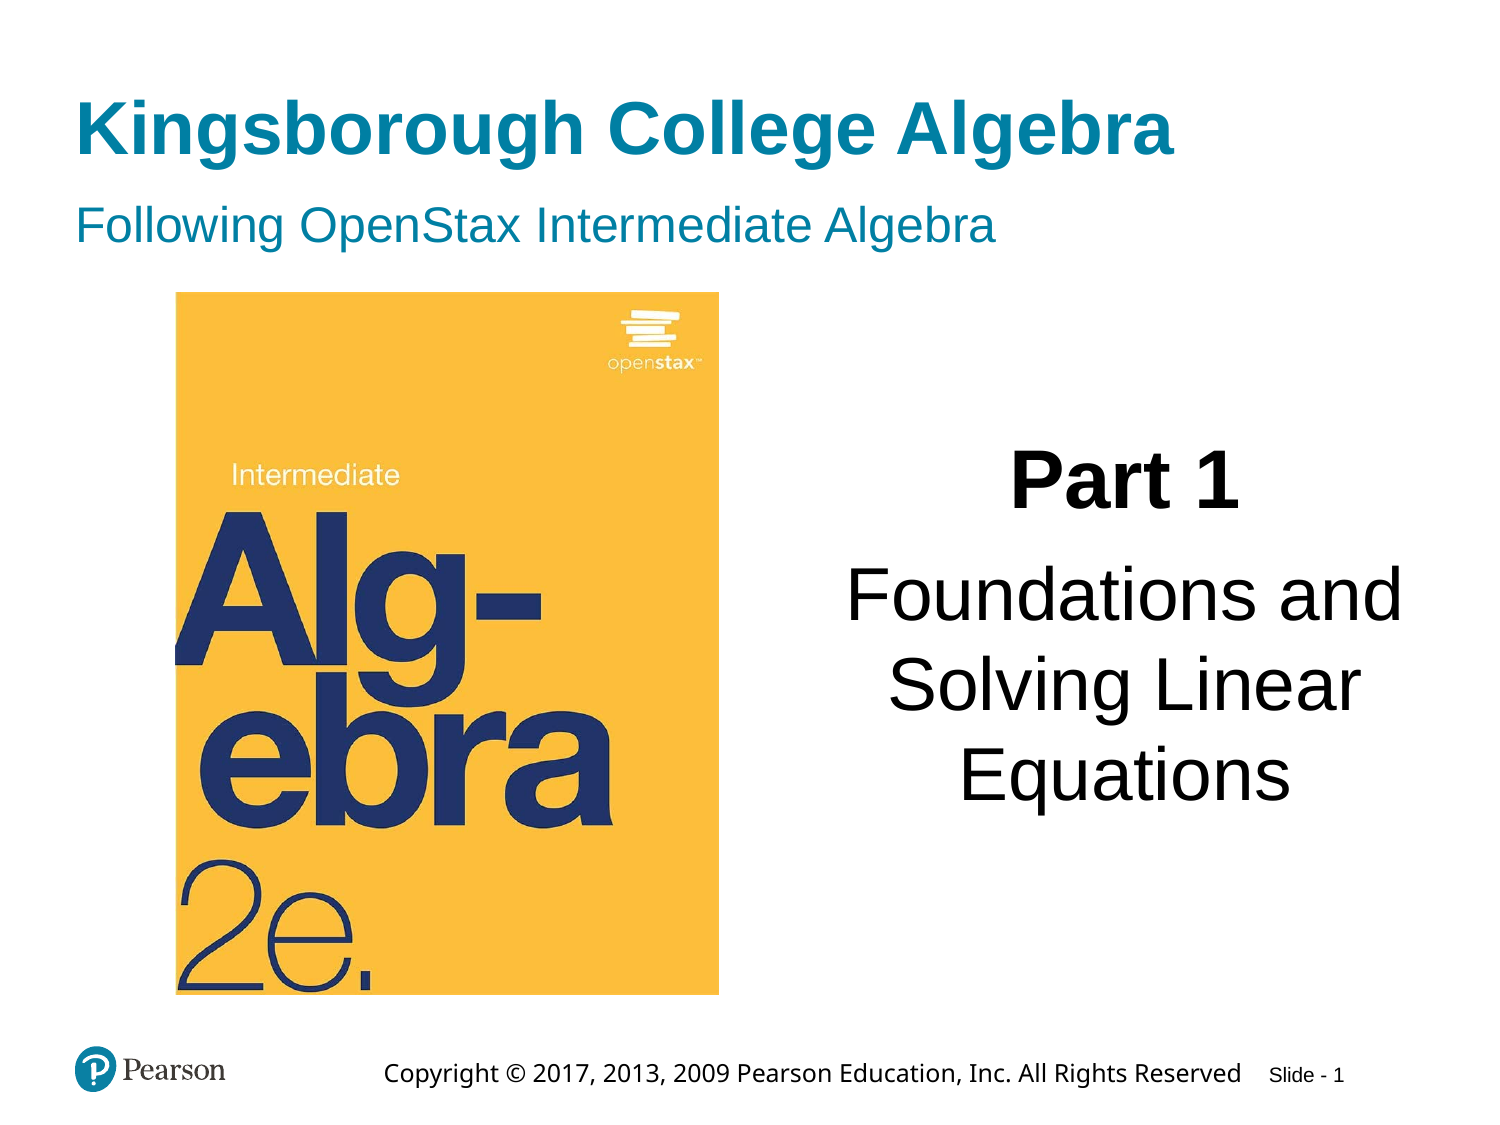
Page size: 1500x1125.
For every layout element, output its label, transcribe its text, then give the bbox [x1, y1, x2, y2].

list Copyright © 2017, 2013, 2009 Pearson Education, Inc. All Rights Reserved [293, 1057, 1244, 1088]
list Part 1 [825, 262, 1425, 525]
list Foundations and Solving Linear Equations [825, 545, 1425, 838]
title Kingsborough College Algebra [75, 37, 1475, 170]
picture [175, 292, 719, 995]
list Following OpenStax Intermediate Algebra [75, 192, 1425, 250]
